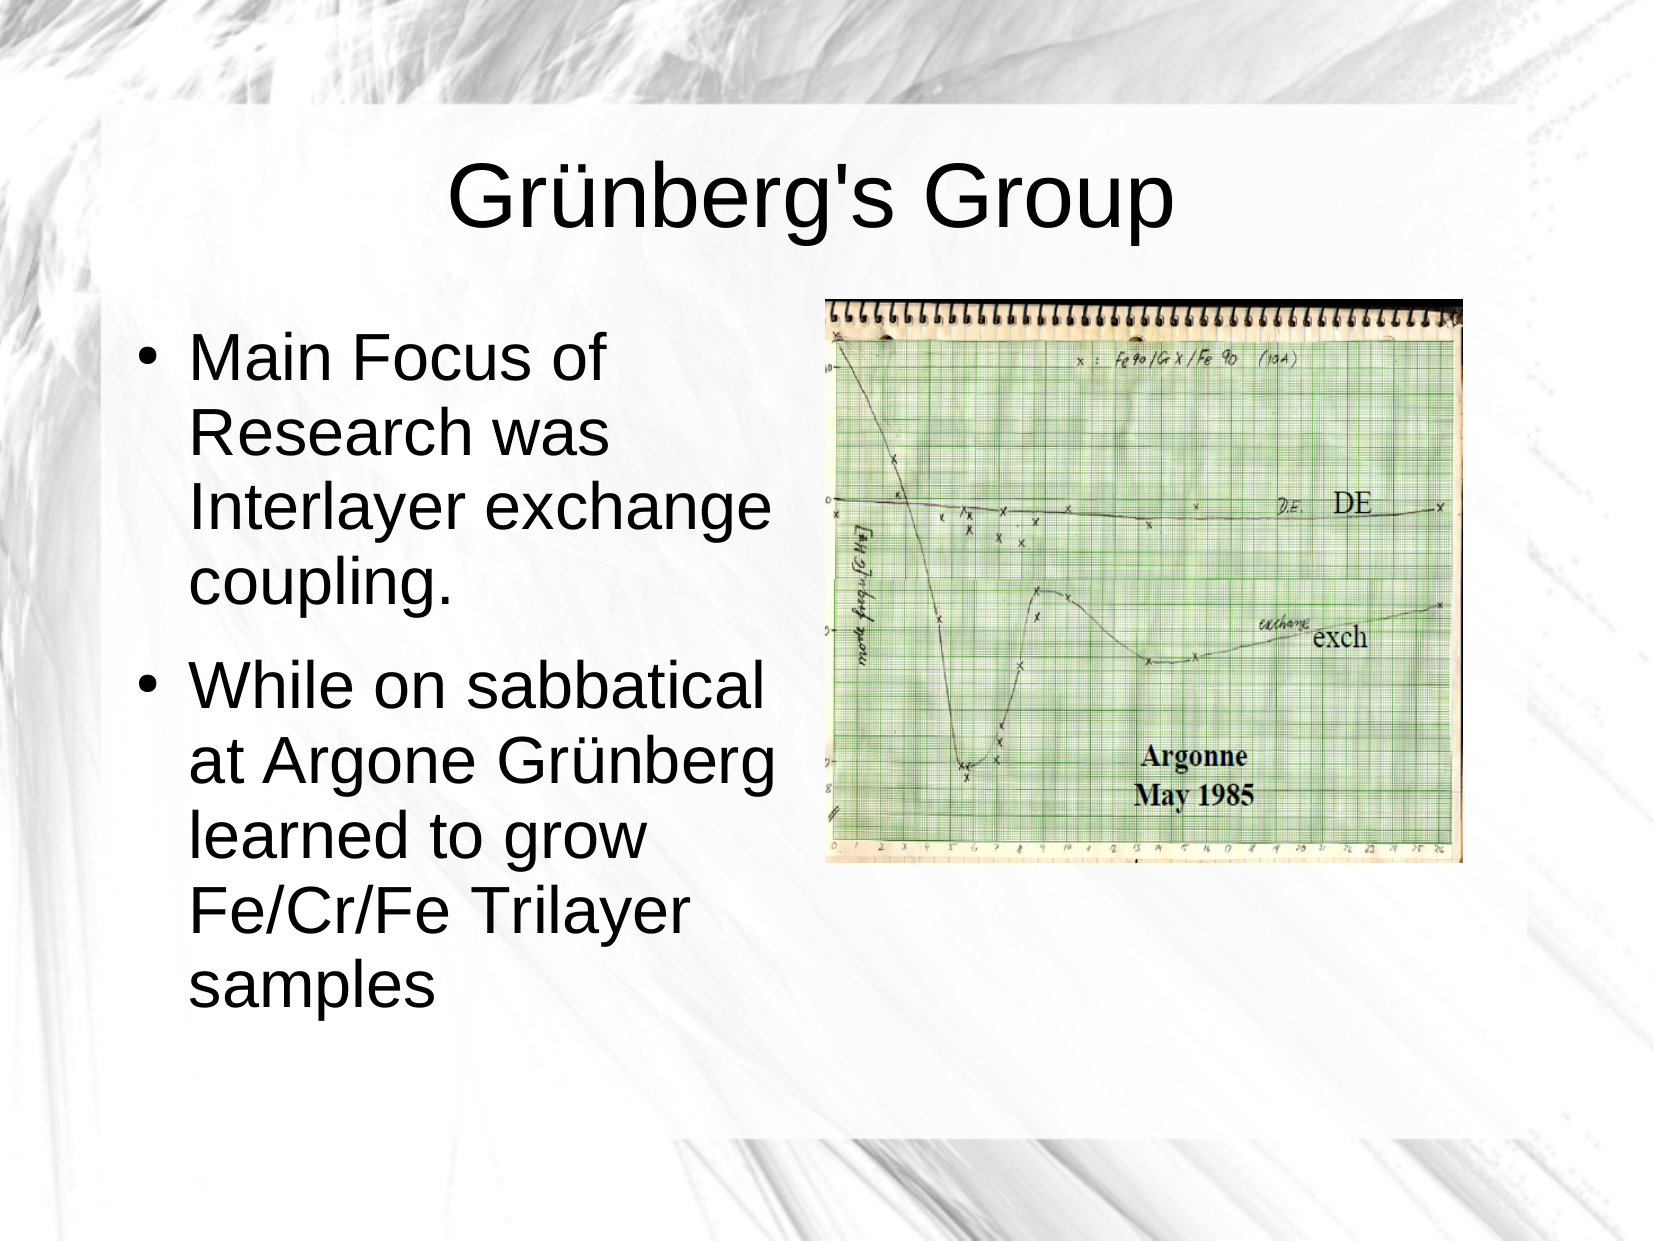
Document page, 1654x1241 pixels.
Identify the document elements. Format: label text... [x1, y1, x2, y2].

title Grünberg's Group [118, 119, 1506, 273]
picture [0, 0, 1654, 1241]
list Main Focus of Research was Interlayer exchange coupling. While on sabbatical at Argone Grünberg learned to grow Fe/Cr/Fe Trilayer samples [118, 319, 826, 1088]
